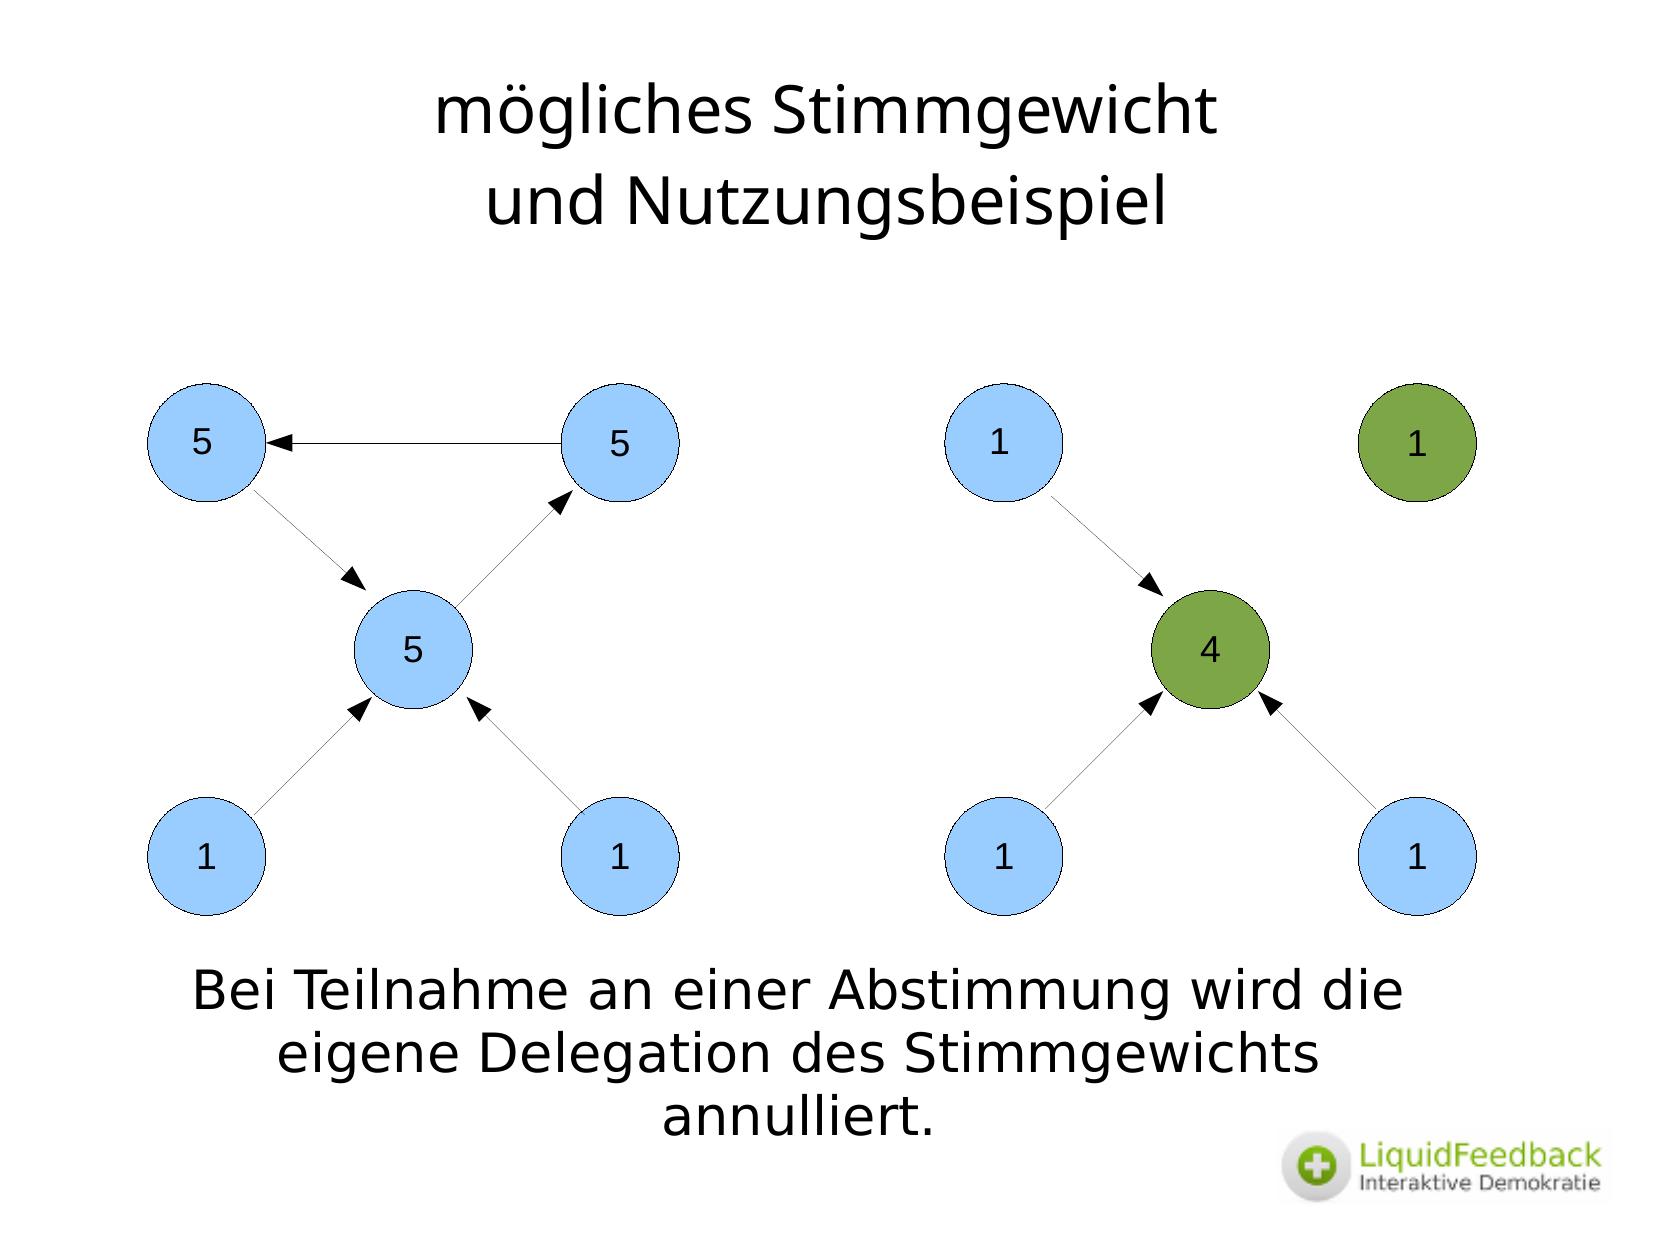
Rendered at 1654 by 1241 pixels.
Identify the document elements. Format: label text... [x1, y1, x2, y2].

text_box 1 [561, 797, 680, 916]
text_box [944, 383, 1063, 502]
picture [1276, 1127, 1613, 1205]
text_box 1 [1358, 797, 1477, 916]
text_box 4 [1151, 590, 1270, 709]
text_box 5 [177, 413, 228, 472]
text_box 5 [354, 590, 473, 709]
text_box Bei Teilnahme an einer Abstimmung wird die eigene Delegation des Stimmgewichts annulliert. [177, 951, 1535, 1098]
title mögliches Stimmgewicht und Nutzungsbeispiel [82, 49, 1571, 257]
text_box 1 [974, 413, 1025, 472]
text_box 1 [1358, 383, 1477, 502]
text_box 1 [147, 797, 266, 916]
text_box [147, 383, 266, 502]
text_box 1 [944, 797, 1063, 916]
text_box 5 [561, 383, 680, 502]
